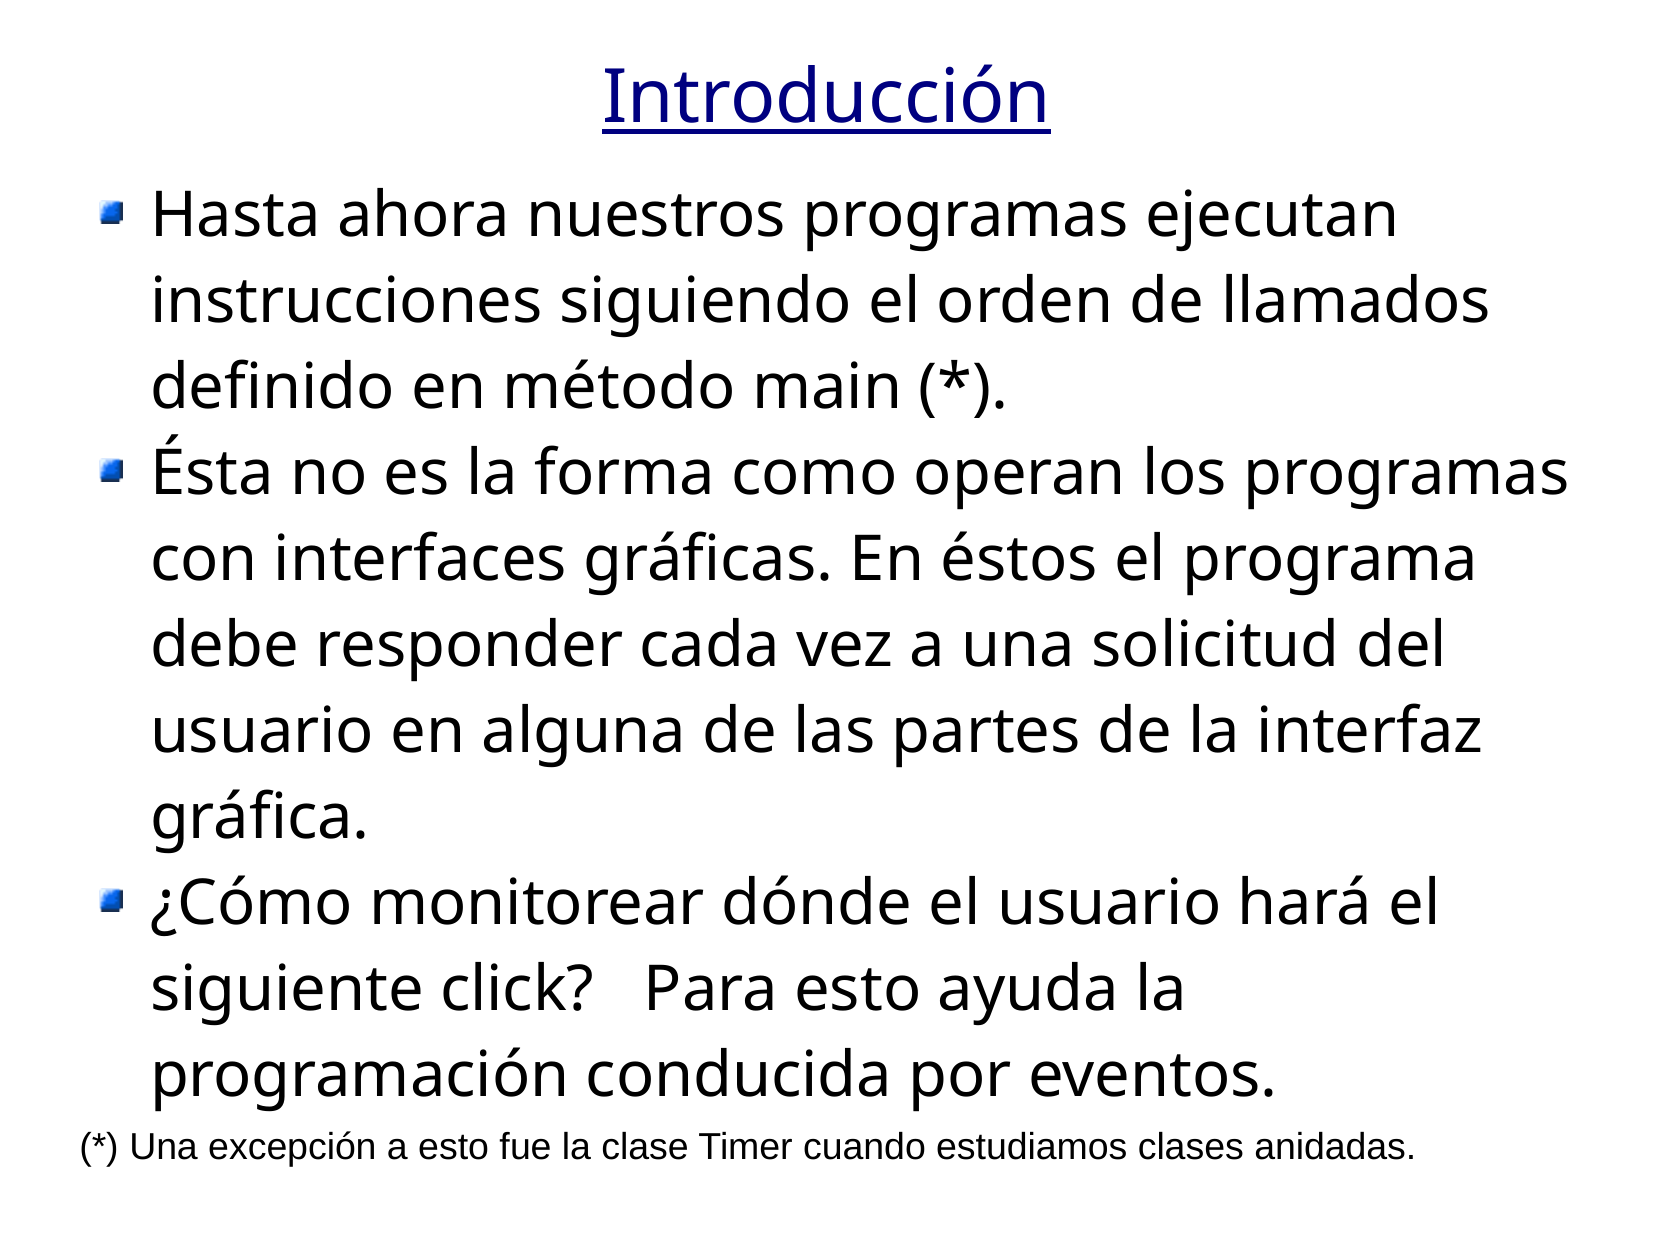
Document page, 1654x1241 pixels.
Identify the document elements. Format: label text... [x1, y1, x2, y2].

text_box (*) Una excepción a esto fue la clase Timer cuando estudiamos clases anidadas. [64, 1118, 1434, 1180]
title Introducción [82, 43, 1571, 145]
list Hasta ahora nuestros programas ejecutan instrucciones siguiendo el orden de llamados definido en método main (*). Ésta no es la forma como operan los programas con interfaces gráficas. En éstos el programa debe responder cada vez a una solicitud del usuario en alguna de las partes de la interfaz gráfica. ¿Cómo monitorear dónde el usuario hará el siguiente click? Para esto ayuda la programación conducida por eventos. [82, 169, 1571, 1126]
